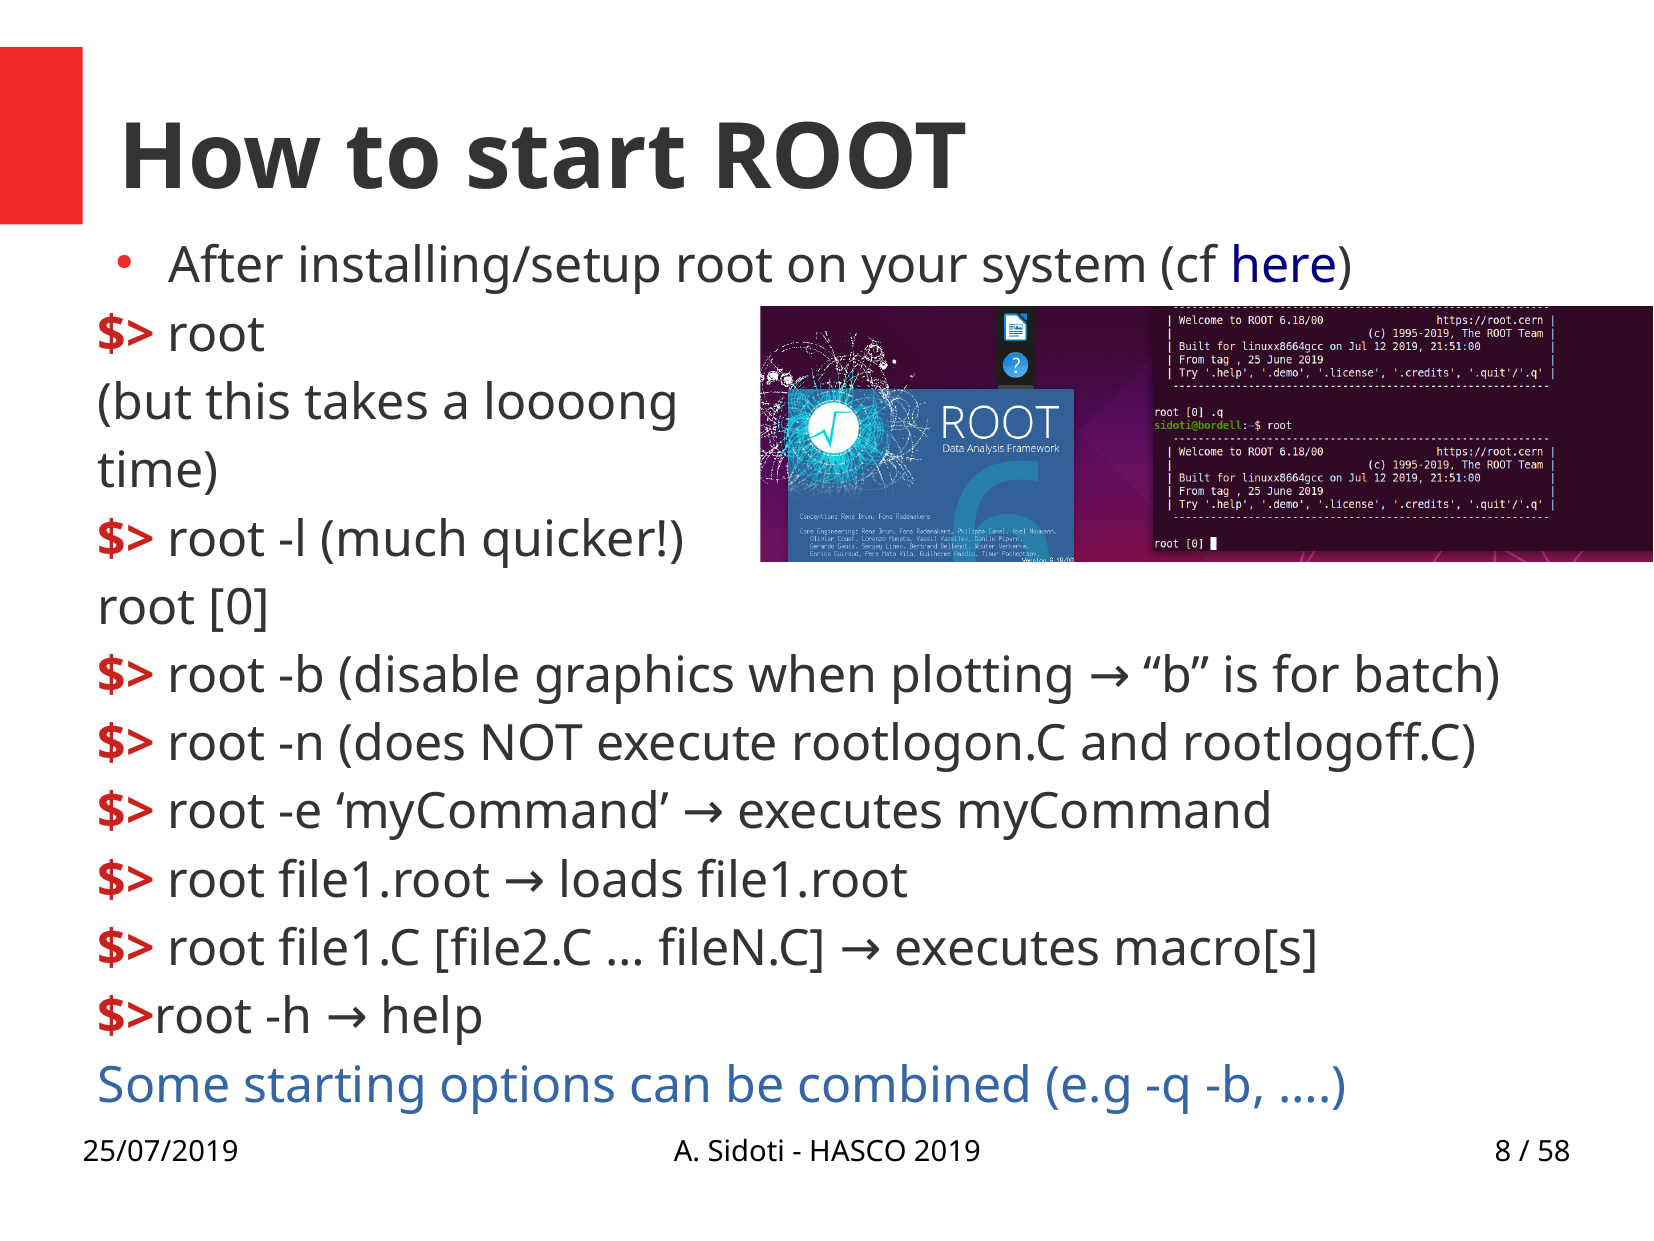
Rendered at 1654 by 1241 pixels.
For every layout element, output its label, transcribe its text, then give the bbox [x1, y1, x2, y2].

list After installing/setup root on your system (cf here) $> root (but this takes a loooong time) $> root -l (much quicker!) root [0] $> root -b (disable graphics when plotting → “b” is for batch) $> root -n (does NOT execute rootlogon.C and rootlogoff.C) $> root -e ‘myCommand’ → executes myCommand $> root file1.root → loads file1.root $> root file1.C [file2.C … fileN.C] → executes macro[s] $>root -h → help Some starting options can be combined (e.g -q -b, ….) [97, 229, 1516, 949]
title How to start ROOT [118, 49, 1571, 257]
picture [760, 306, 1653, 562]
